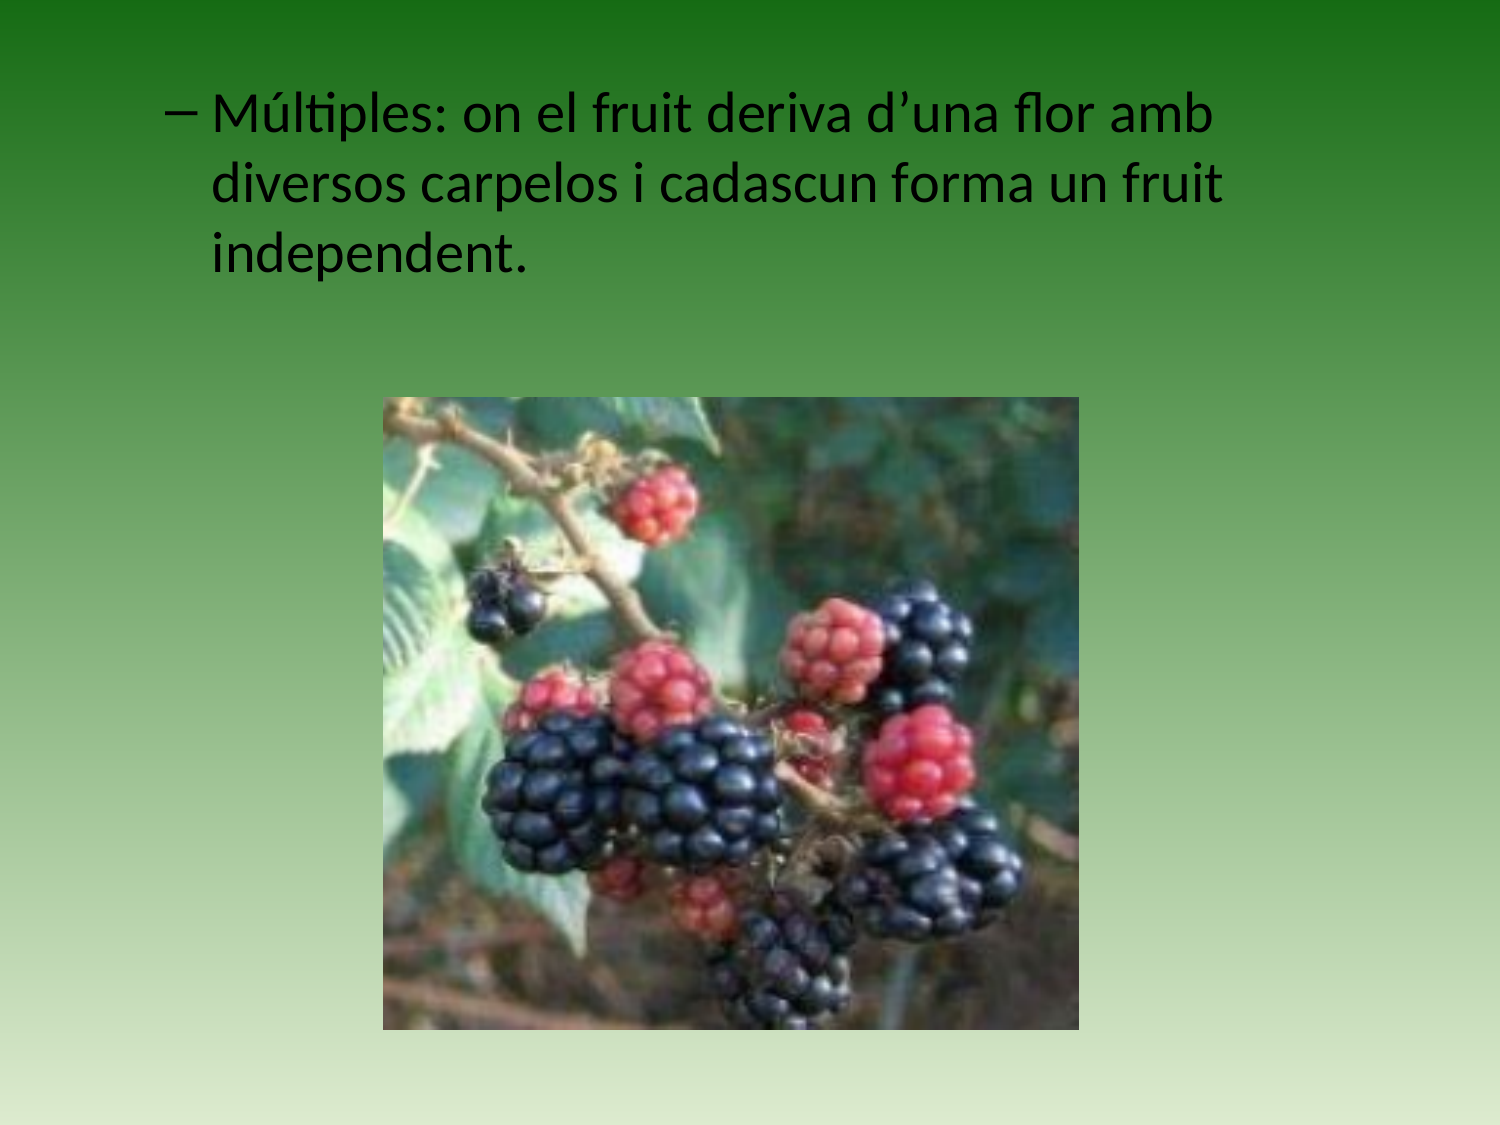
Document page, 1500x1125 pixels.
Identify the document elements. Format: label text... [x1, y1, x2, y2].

picture [383, 397, 1080, 1030]
list Múltiples: on el fruit deriva d’una flor amb diversos carpelos i cadascun forma un fruit independent. [75, 66, 1426, 339]
